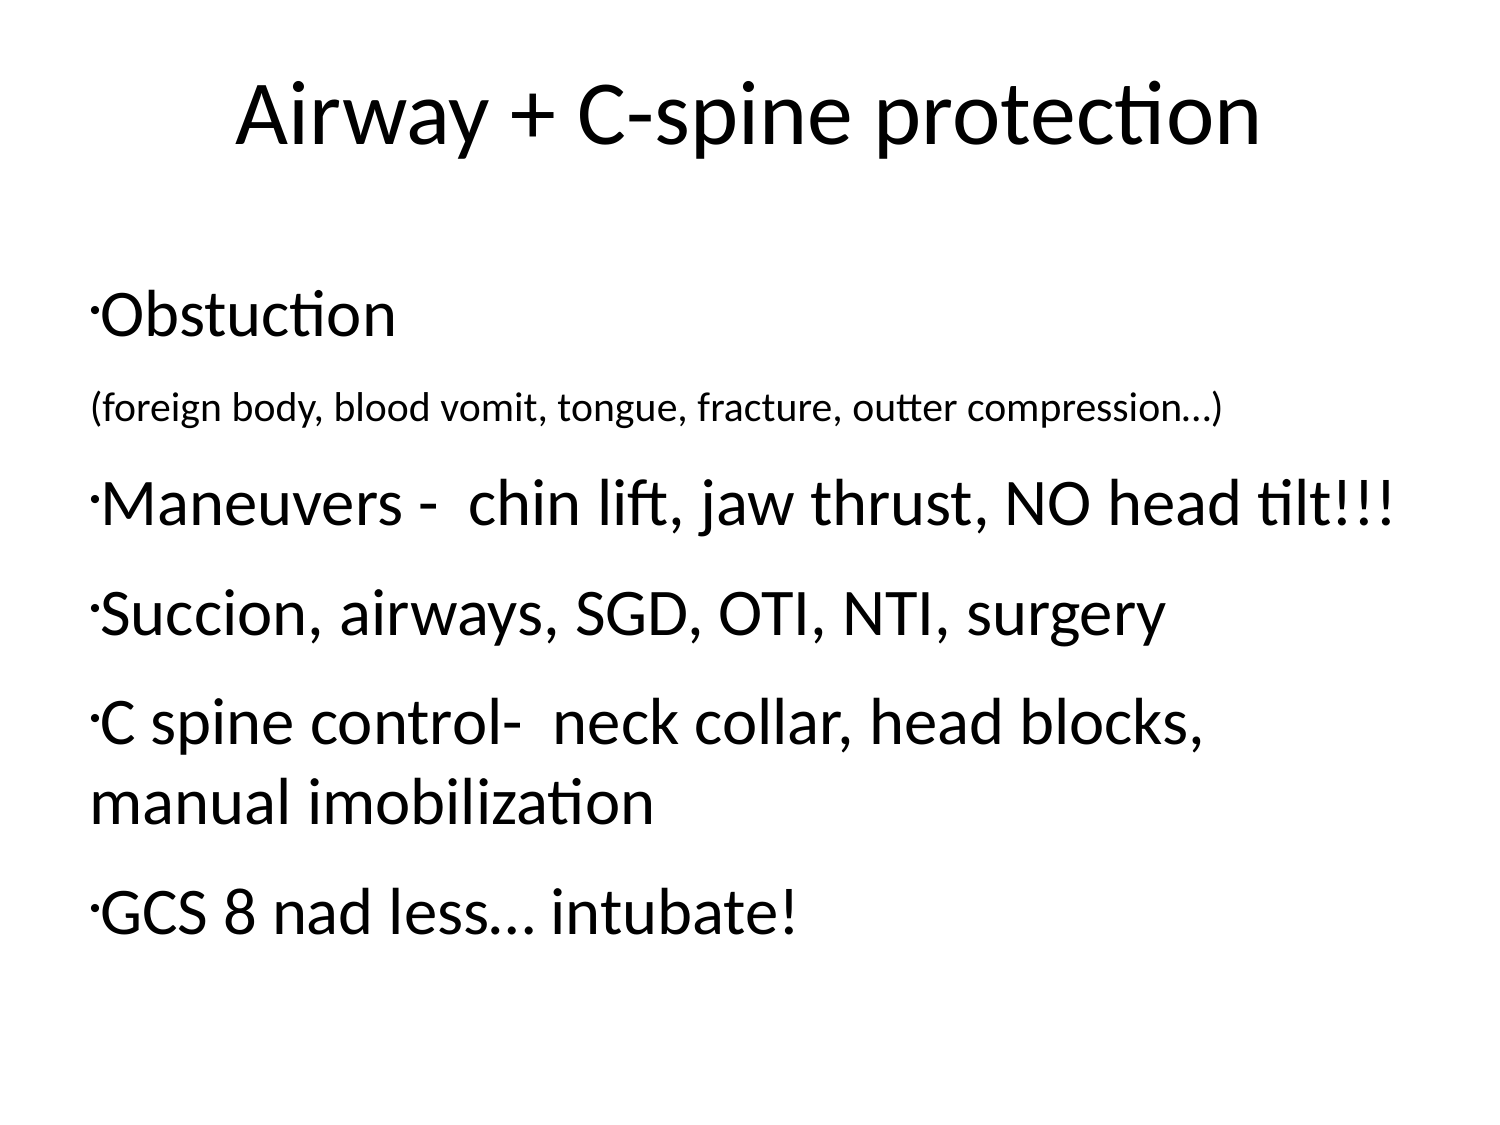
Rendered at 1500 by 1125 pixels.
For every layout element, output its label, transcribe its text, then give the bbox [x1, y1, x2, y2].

list Obstuction (foreign body, blood vomit, tongue, fracture, outter compression…) Maneuvers - chin lift, jaw thrust, NO head tilt!!! Succion, airways, SGD, OTI, NTI, surgery C spine control- neck collar, head blocks, manual imobilization GCS 8 nad less… intubate! [75, 262, 1425, 1005]
title Airway + C-spine protection [75, 45, 1425, 233]
